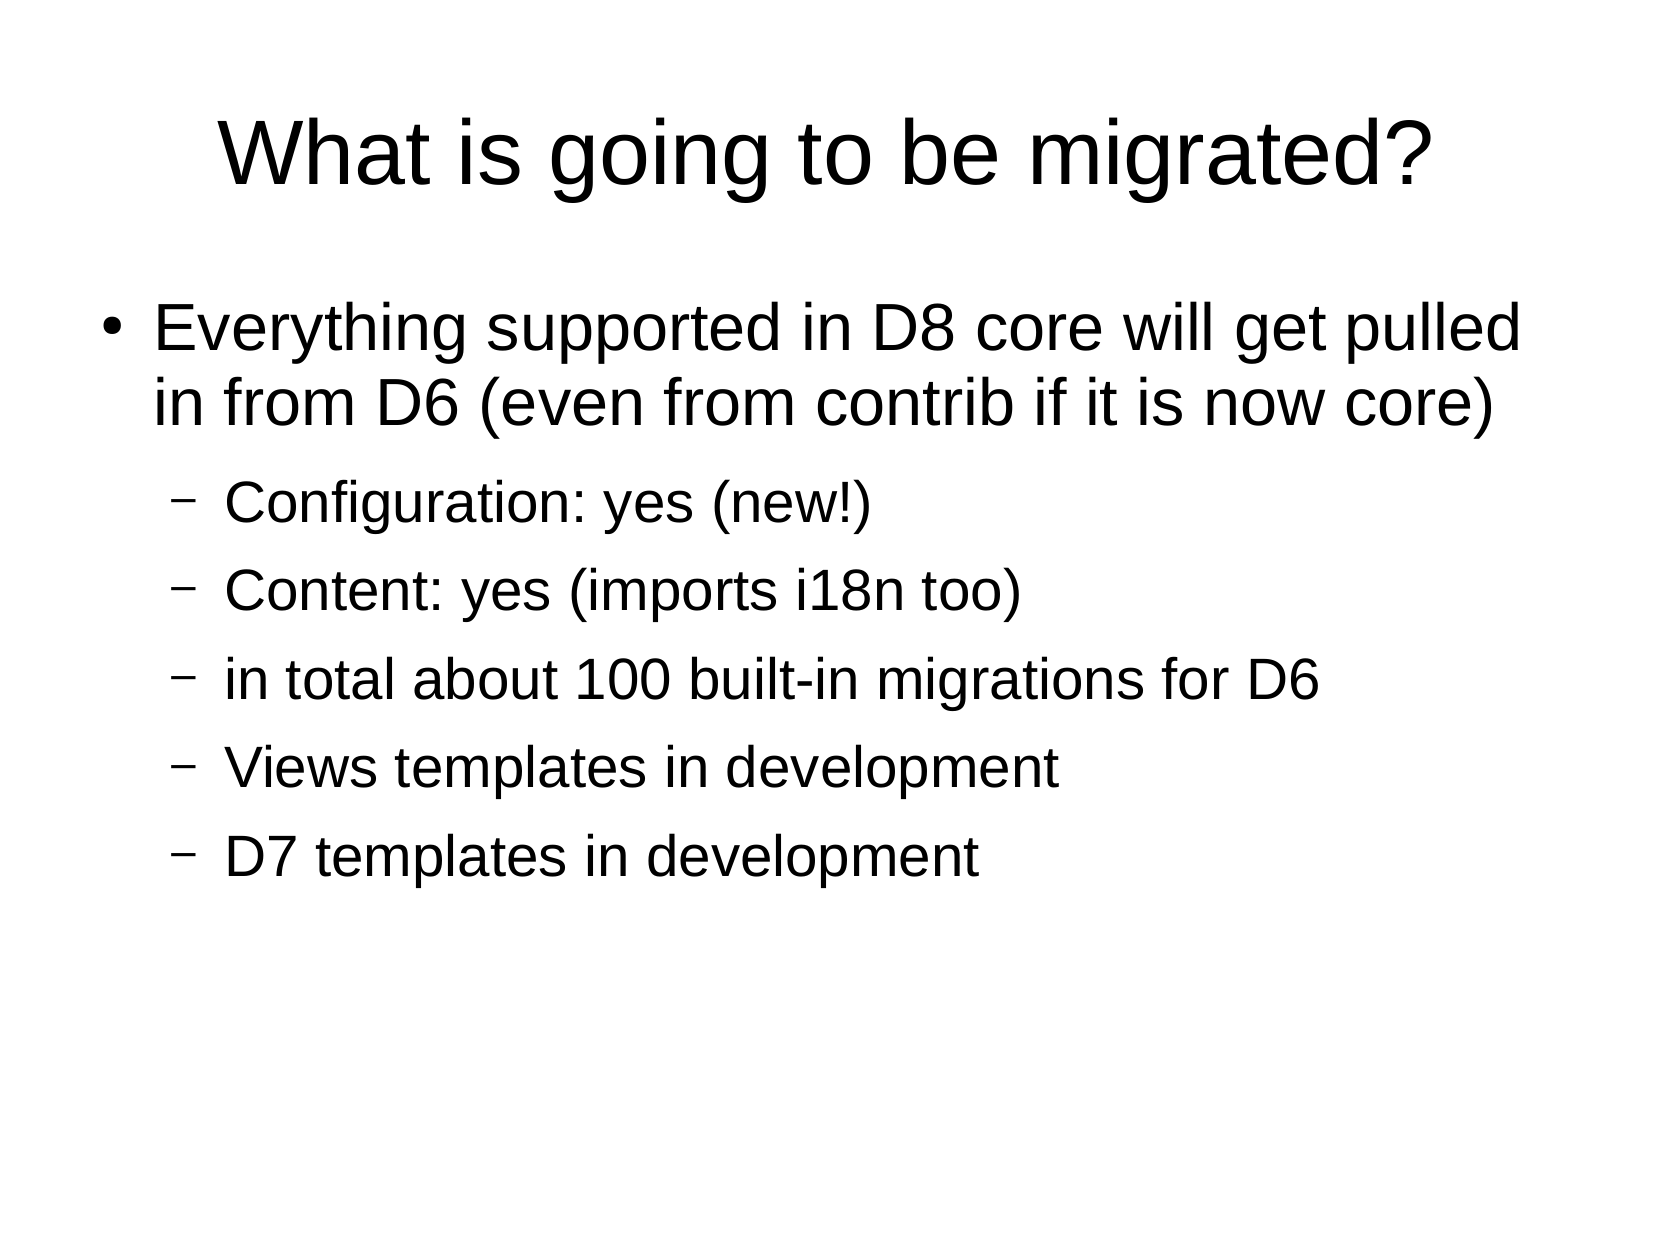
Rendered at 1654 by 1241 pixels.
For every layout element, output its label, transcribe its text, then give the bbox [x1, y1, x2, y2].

list Everything supported in D8 core will get pulled in from D6 (even from contrib if it is now core) Configuration: yes (new!) Content: yes (imports i18n too) in total about 100 built-in migrations for D6 Views templates in development D7 templates in development [82, 290, 1538, 1010]
title What is going to be migrated? [82, 49, 1571, 257]
